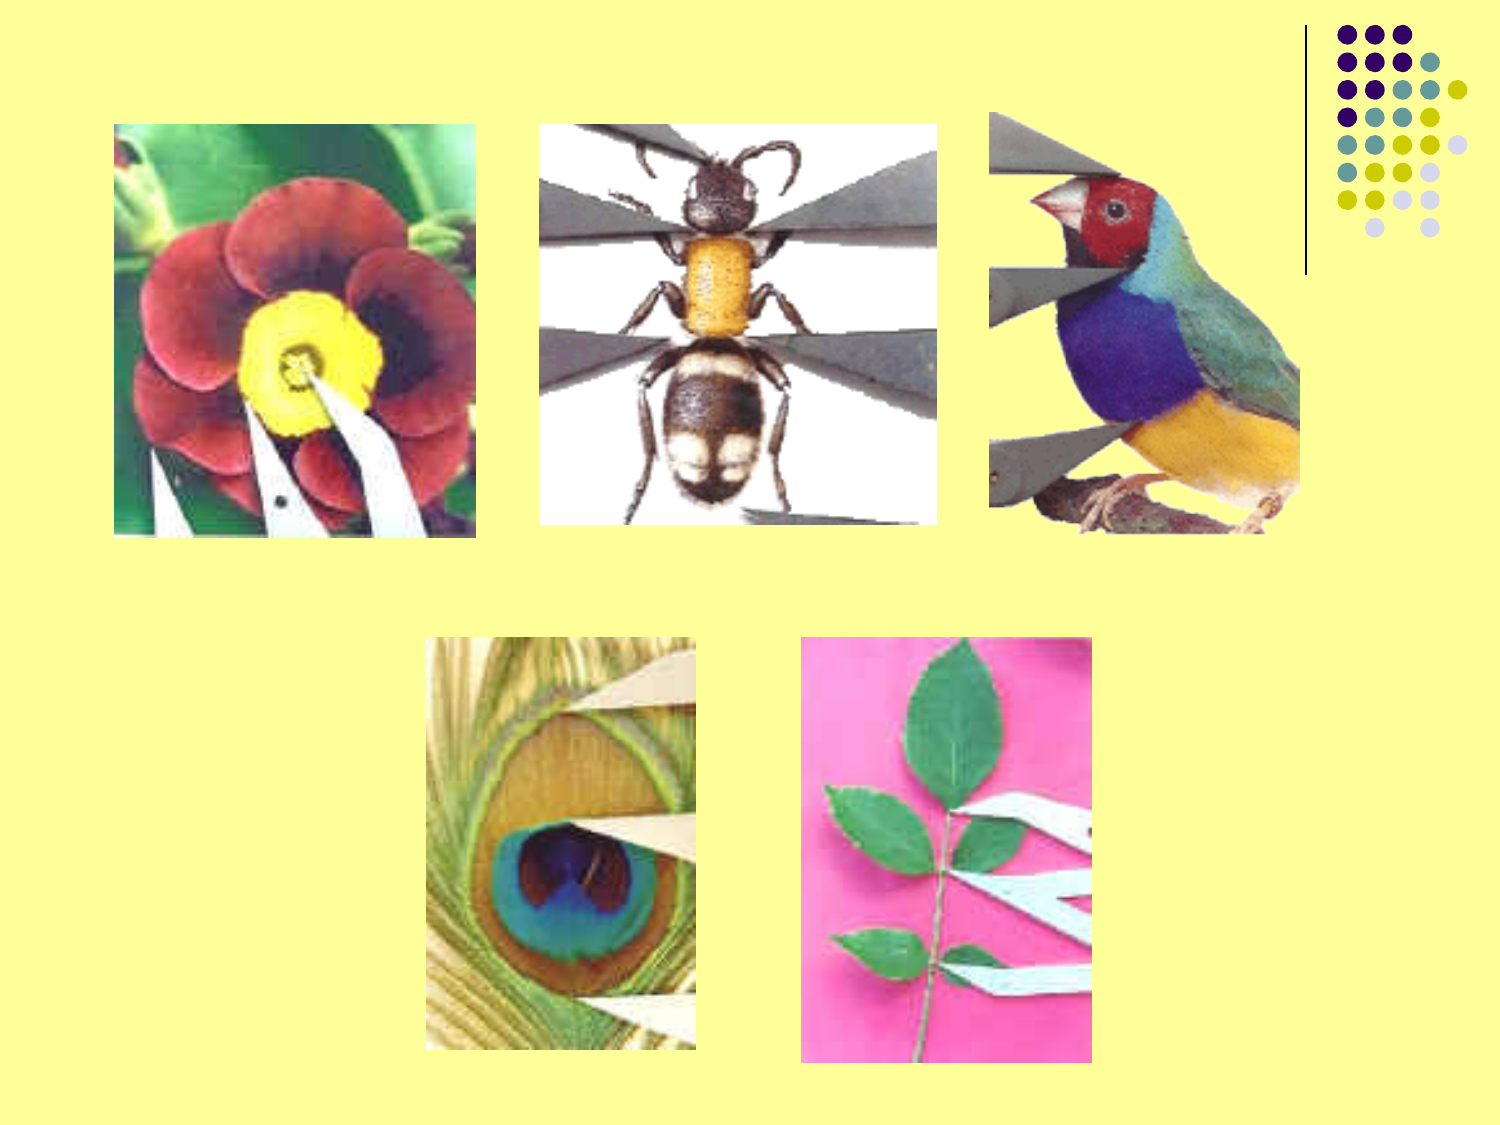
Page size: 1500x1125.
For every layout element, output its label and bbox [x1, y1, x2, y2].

picture [539, 124, 937, 526]
picture [426, 637, 696, 1051]
picture [114, 124, 476, 538]
picture [989, 112, 1300, 538]
picture [801, 637, 1092, 1063]
